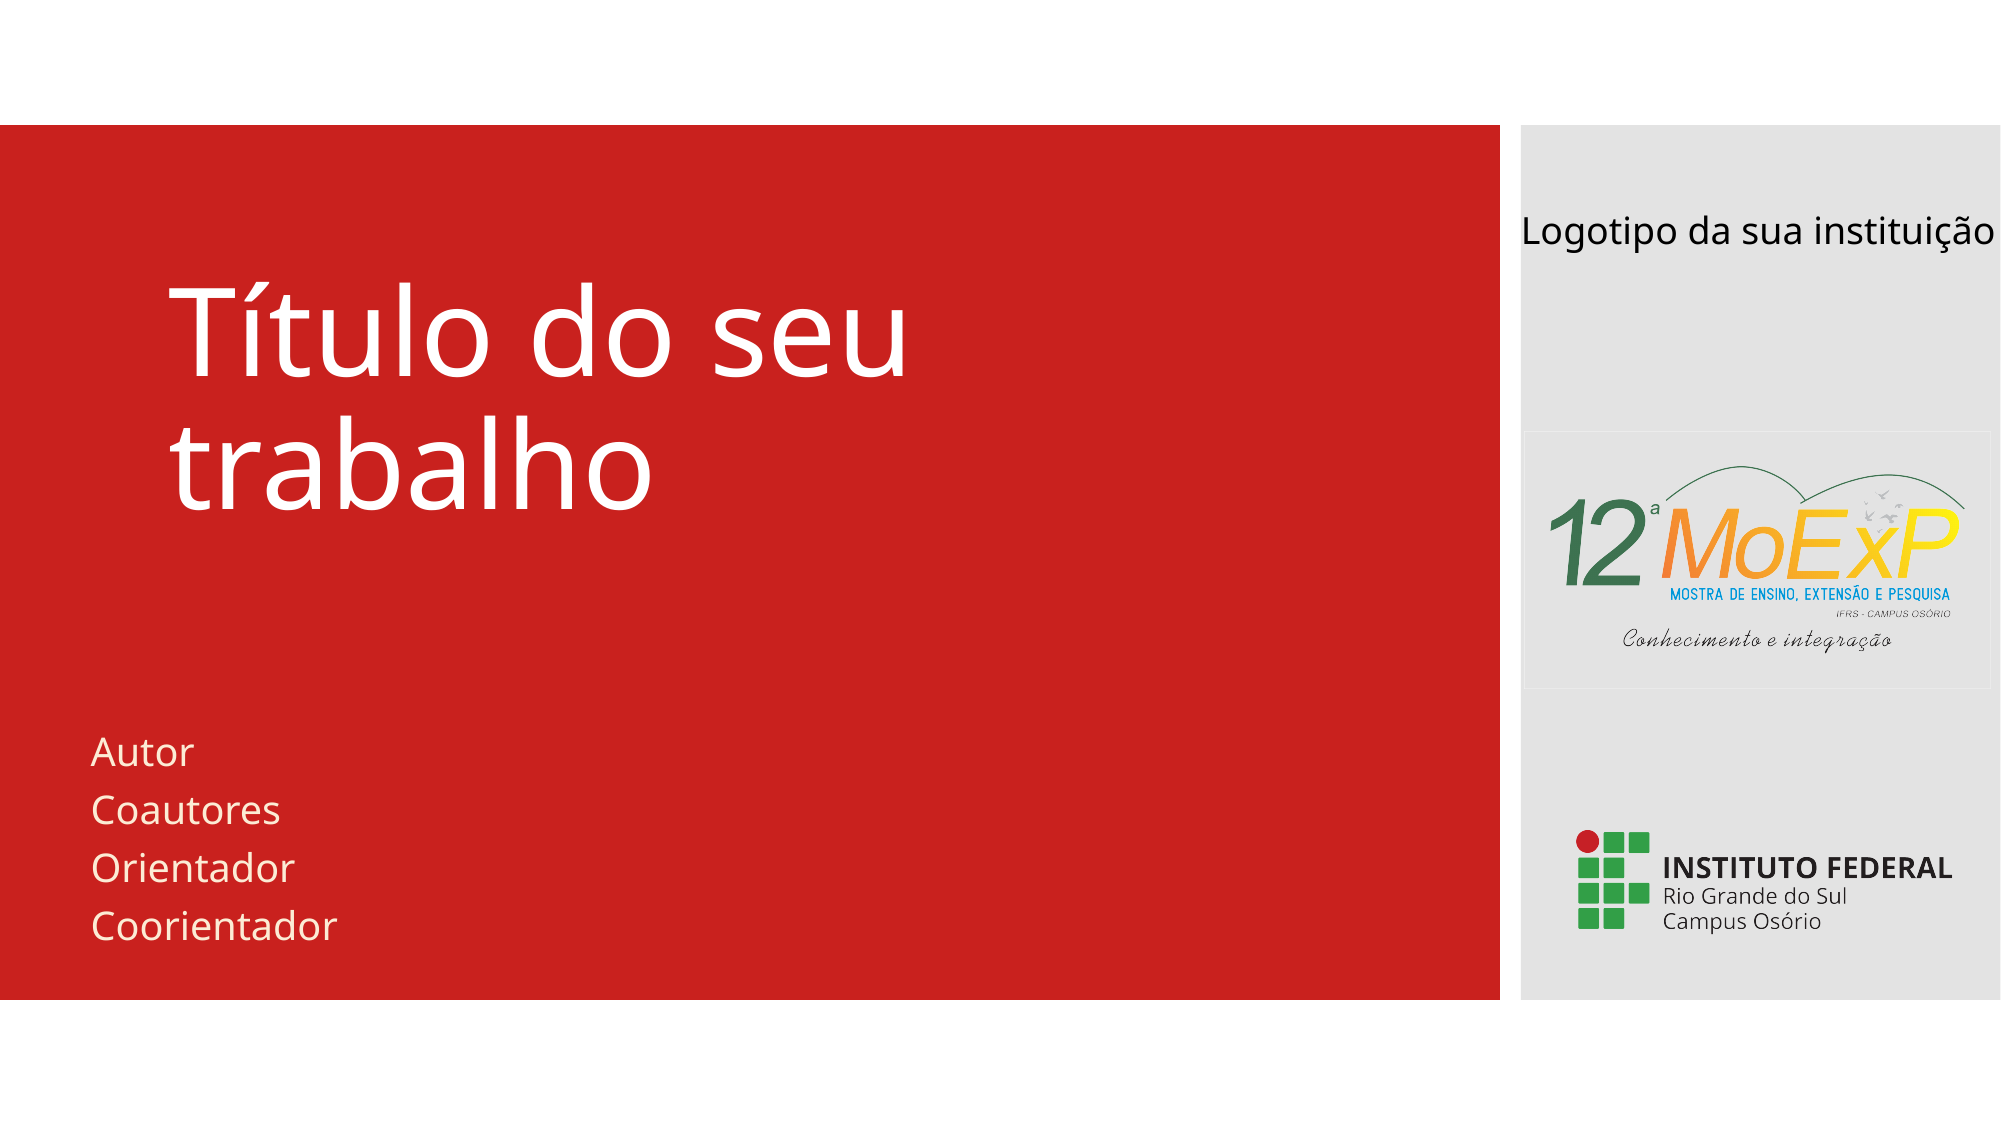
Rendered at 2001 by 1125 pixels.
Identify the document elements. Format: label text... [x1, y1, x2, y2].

title Título do seu trabalho [153, 354, 1354, 544]
picture [1498, 431, 2001, 1040]
subtitle Autor Coautores Orientador Coorientador [75, 732, 1381, 996]
text_box Logotipo da sua instituição [1506, 199, 2001, 260]
